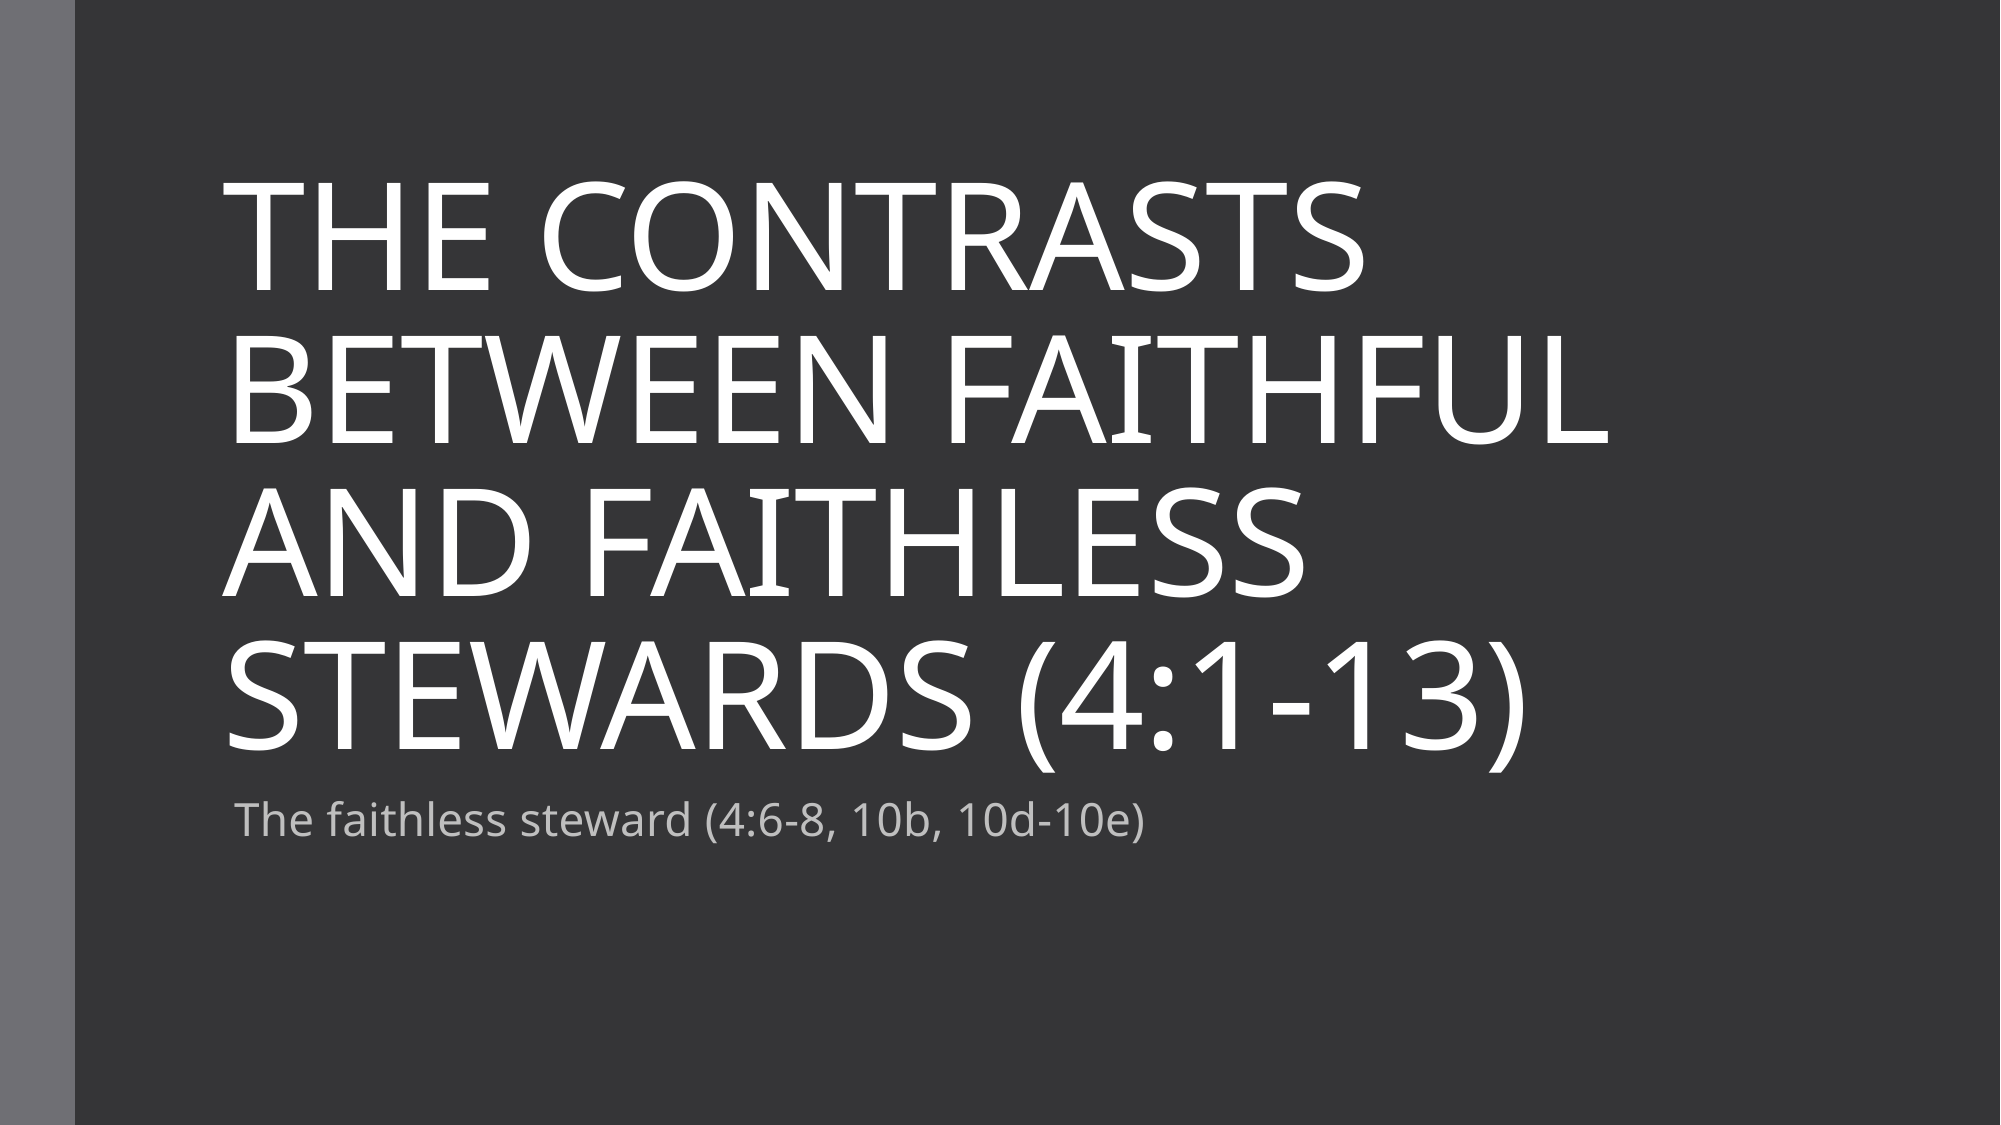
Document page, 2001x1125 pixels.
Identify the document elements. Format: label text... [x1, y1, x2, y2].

title THE CONTRASTS BETWEEN FAITHFUL AND FAITHLESS STEWARDS (4:1-13) [206, 124, 1752, 787]
subtitle The faithless steward (4:6-8, 10b, 10d-10e) [206, 787, 1752, 1066]
